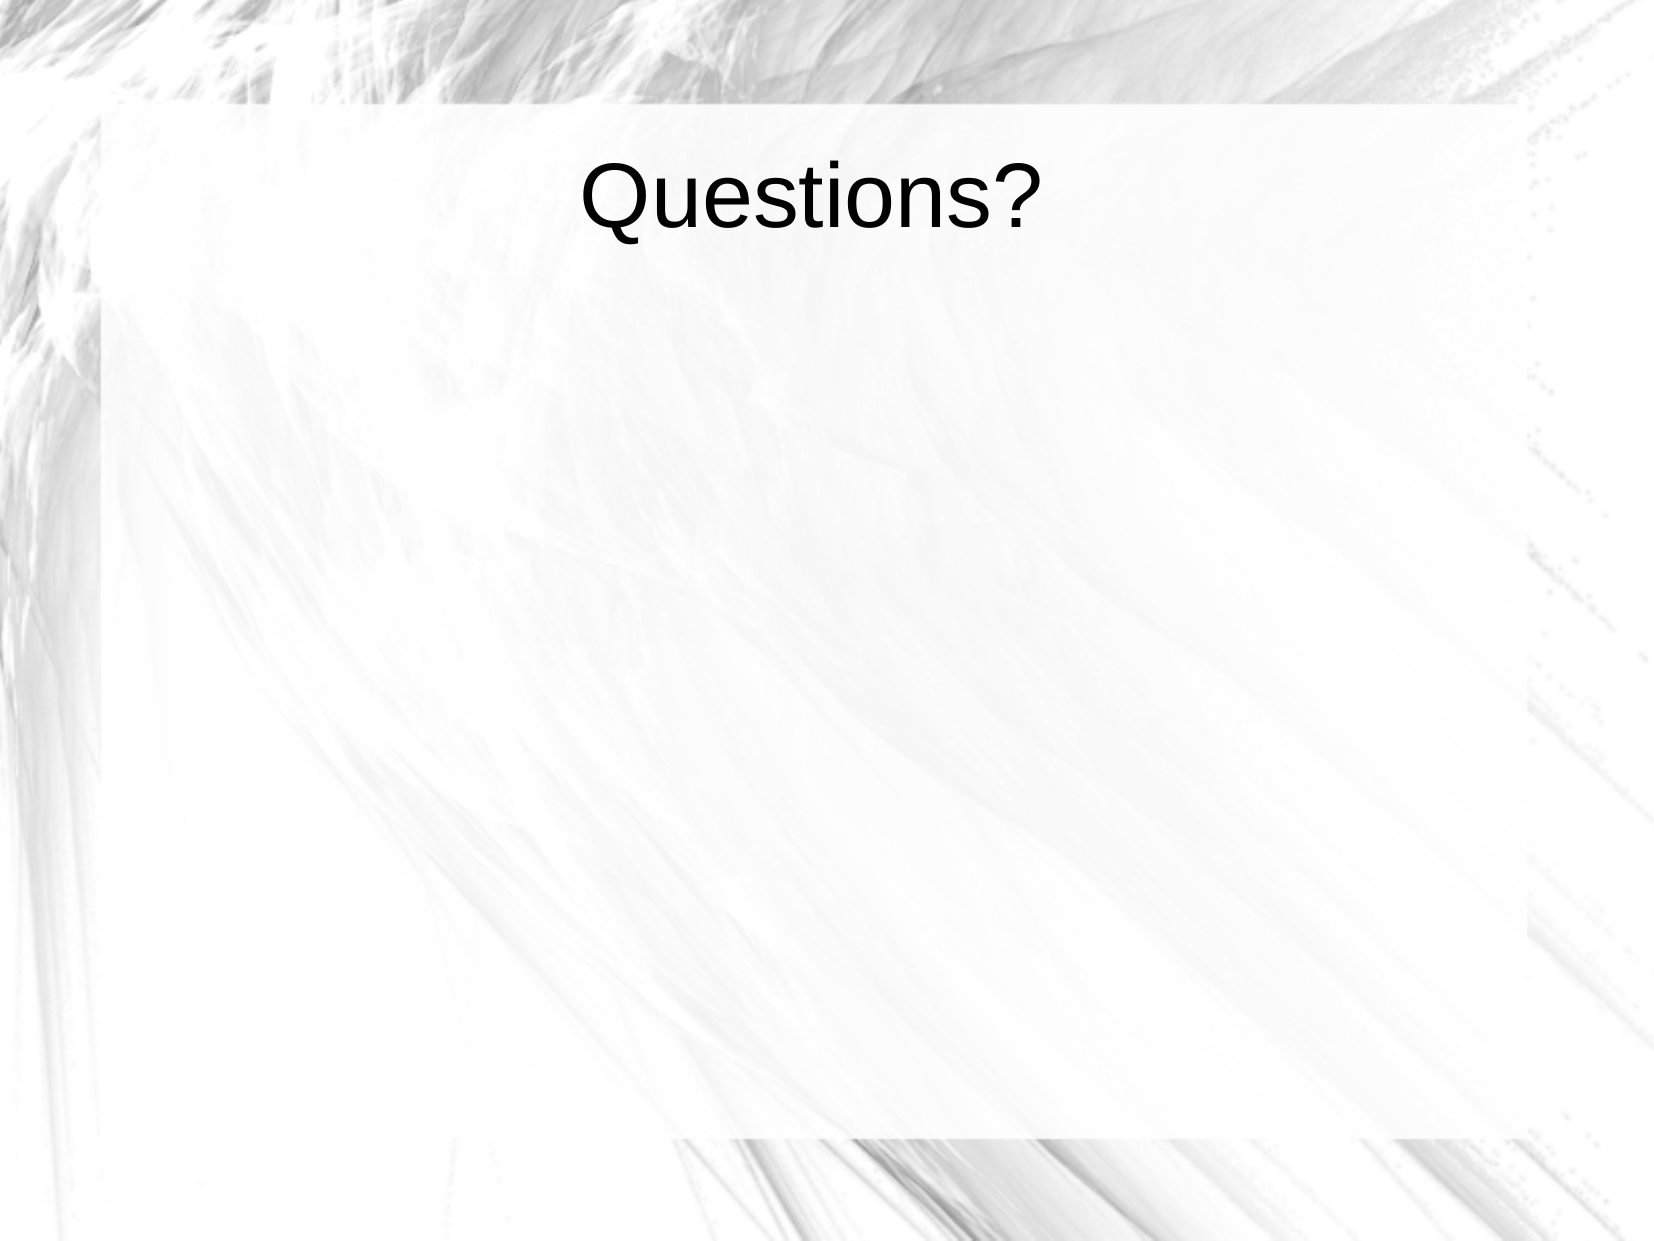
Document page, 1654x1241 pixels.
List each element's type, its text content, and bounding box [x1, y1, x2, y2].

picture [0, 0, 1654, 1241]
title Questions? [118, 112, 1506, 281]
